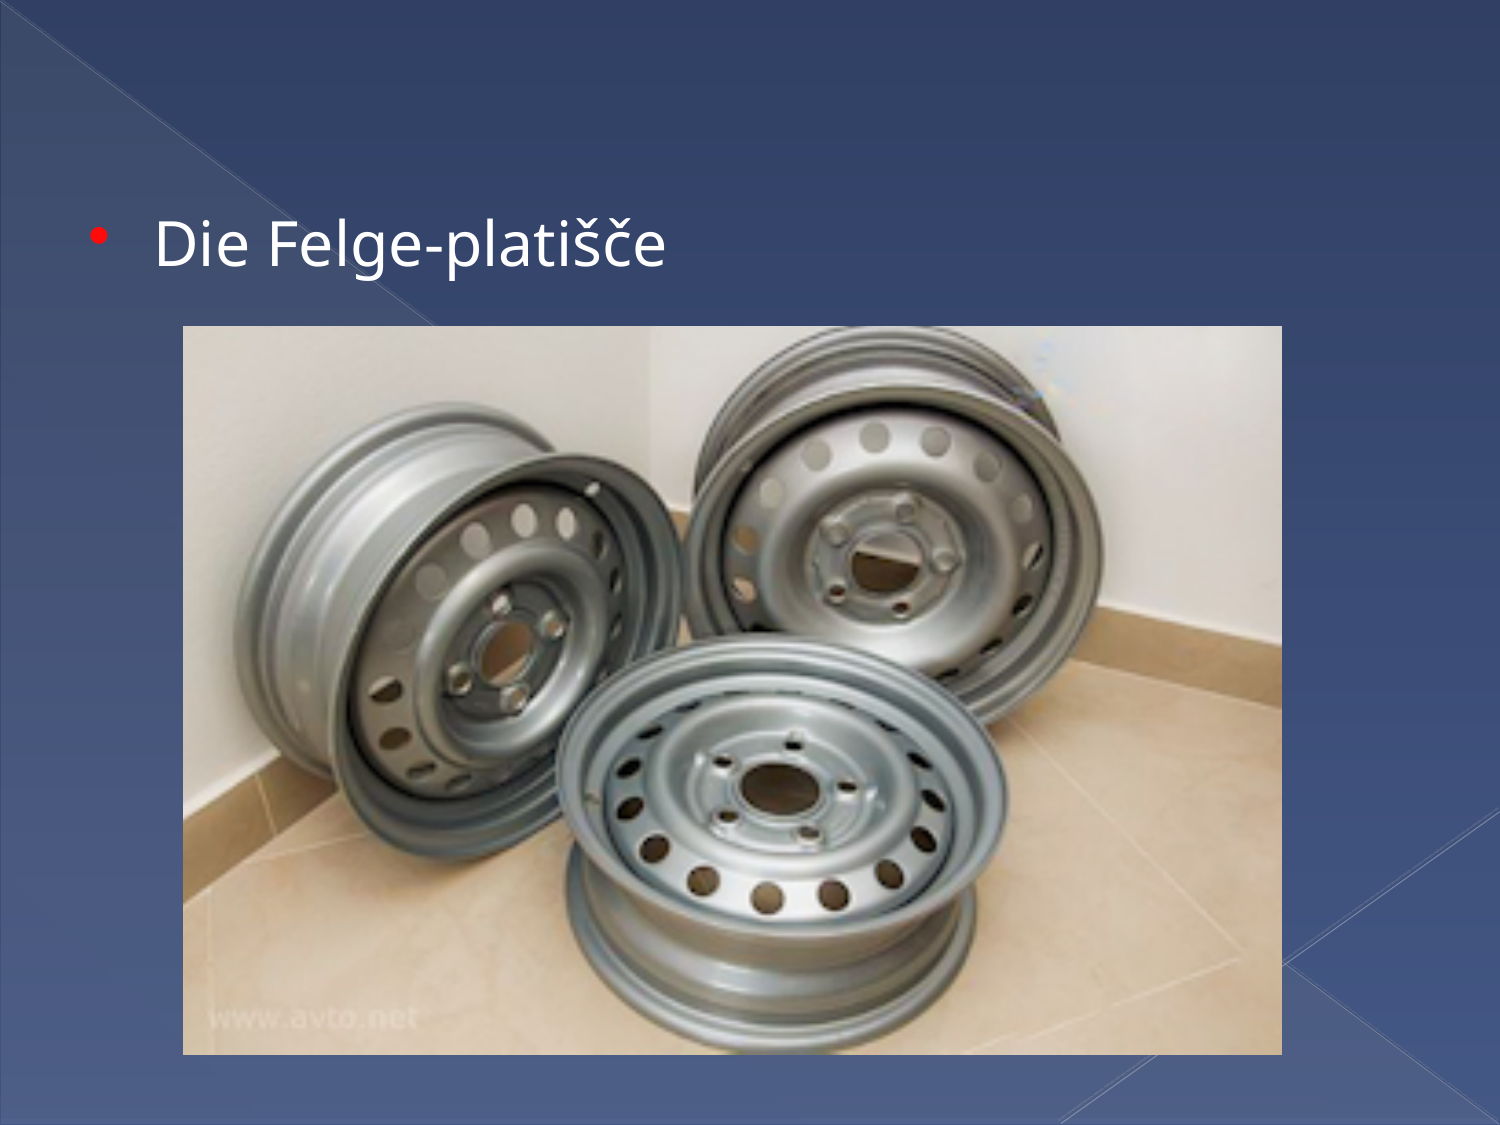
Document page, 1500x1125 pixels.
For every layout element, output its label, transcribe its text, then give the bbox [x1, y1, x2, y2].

list Die Felge-platišče [64, 196, 1415, 947]
picture [183, 326, 1282, 1055]
